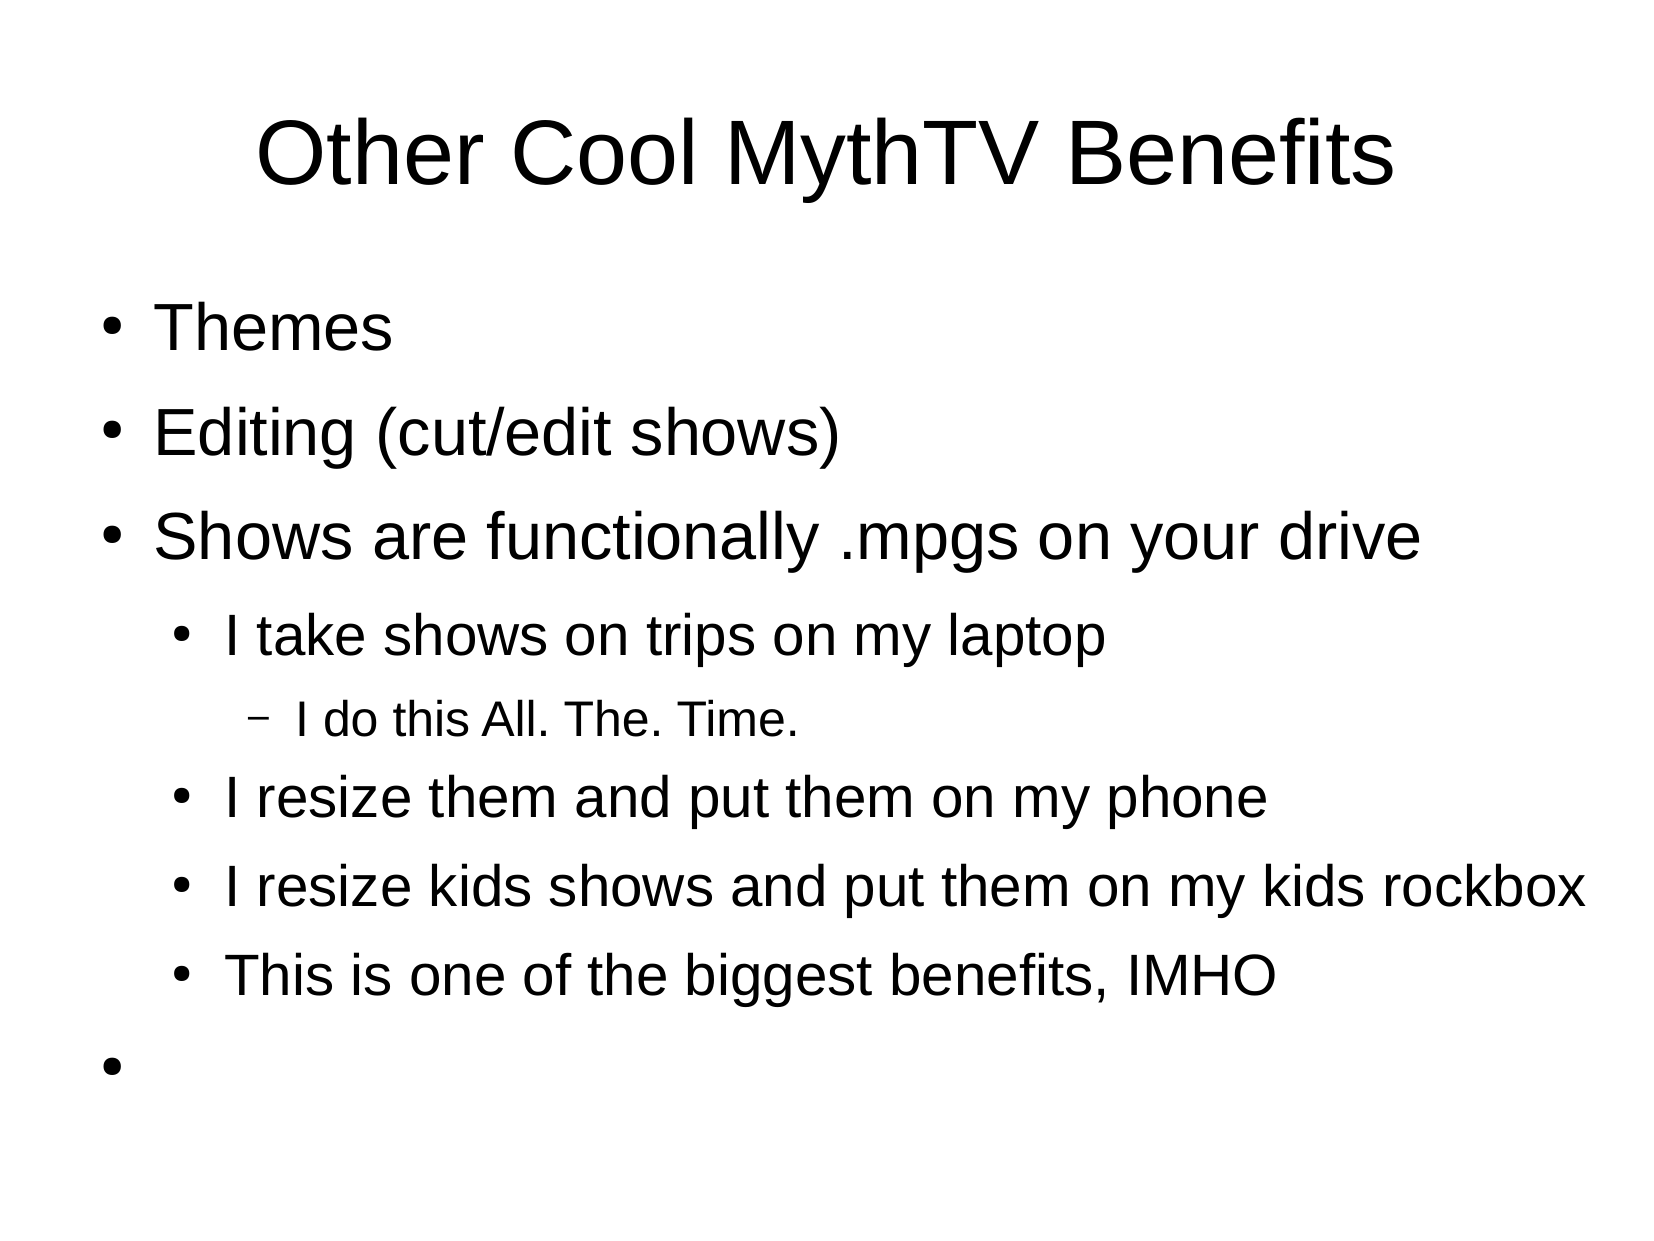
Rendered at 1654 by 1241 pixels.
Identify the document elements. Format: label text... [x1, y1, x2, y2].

list Themes Editing (cut/edit shows) Shows are functionally .mpgs on your drive I take shows on trips on my laptop I do this All. The. Time. I resize them and put them on my phone I resize kids shows and put them on my kids rockbox This is one of the biggest benefits, IMHO [82, 290, 1613, 1109]
title Other Cool MythTV Benefits [82, 49, 1571, 257]
